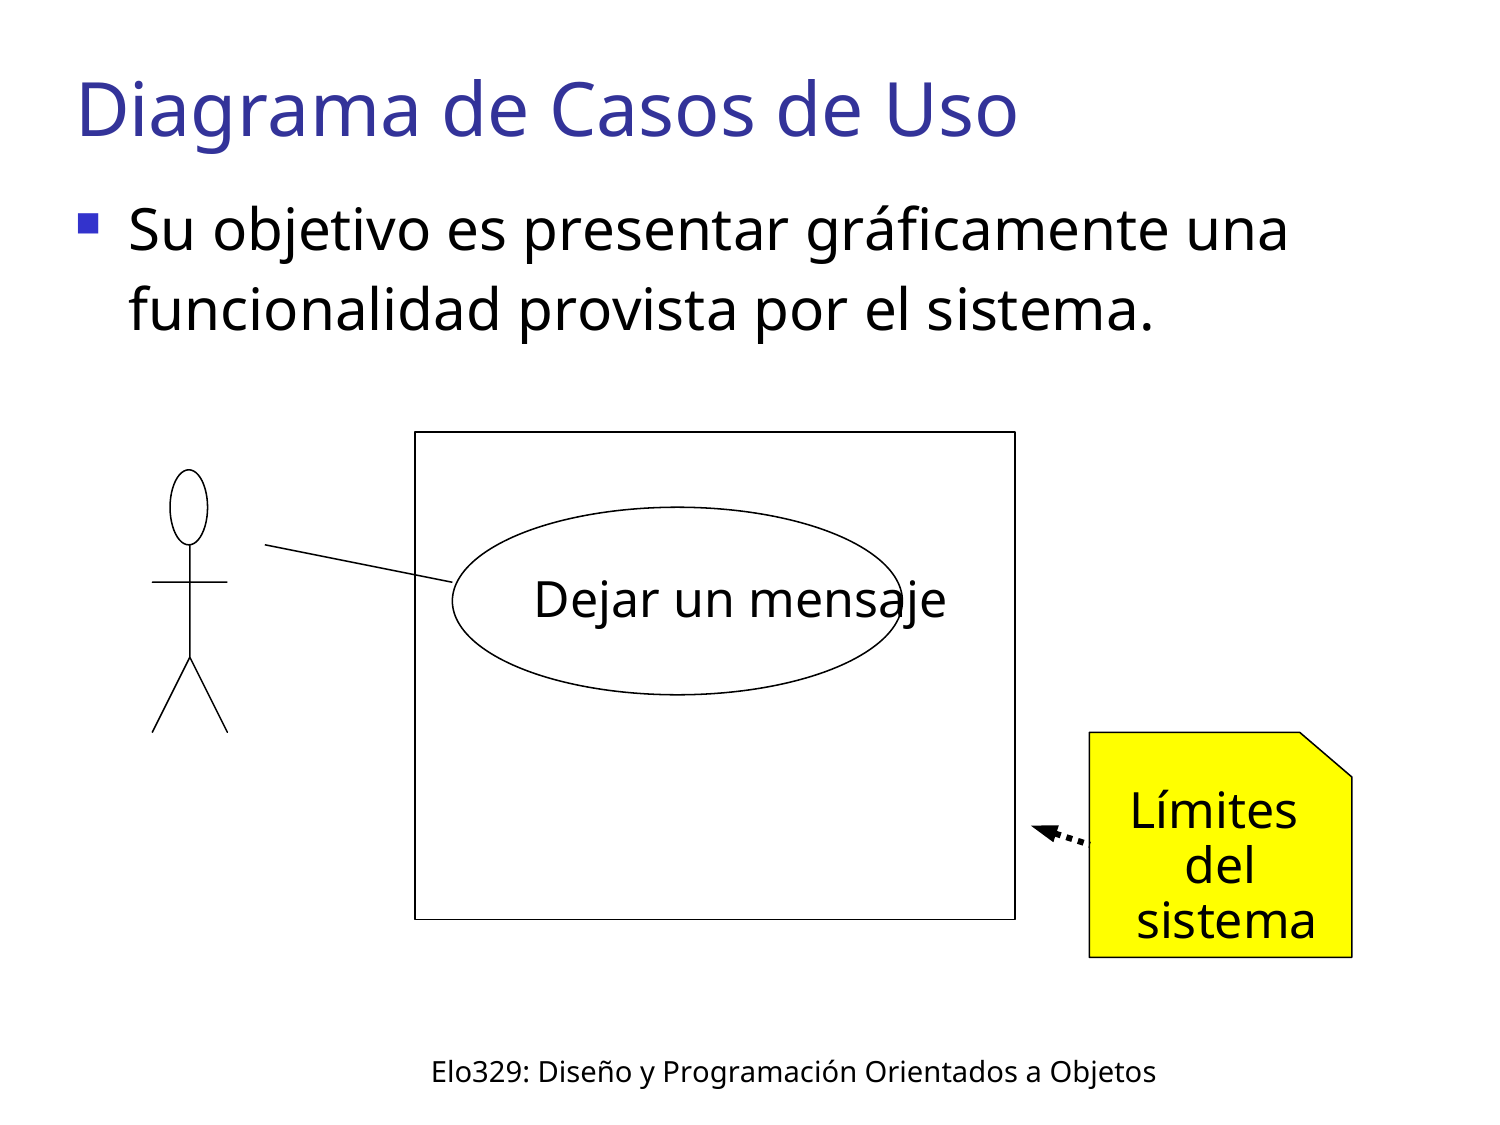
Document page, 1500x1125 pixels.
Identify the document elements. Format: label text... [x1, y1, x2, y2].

text_box Límites del sistema [1089, 732, 1352, 958]
text_box Dejar un mensaje [452, 507, 903, 695]
list Su objetivo es presentar gráficamente una funcionalidad provista por el sistema. [75, 187, 1446, 1051]
title Diagrama de Casos de Uso [75, 25, 1449, 188]
